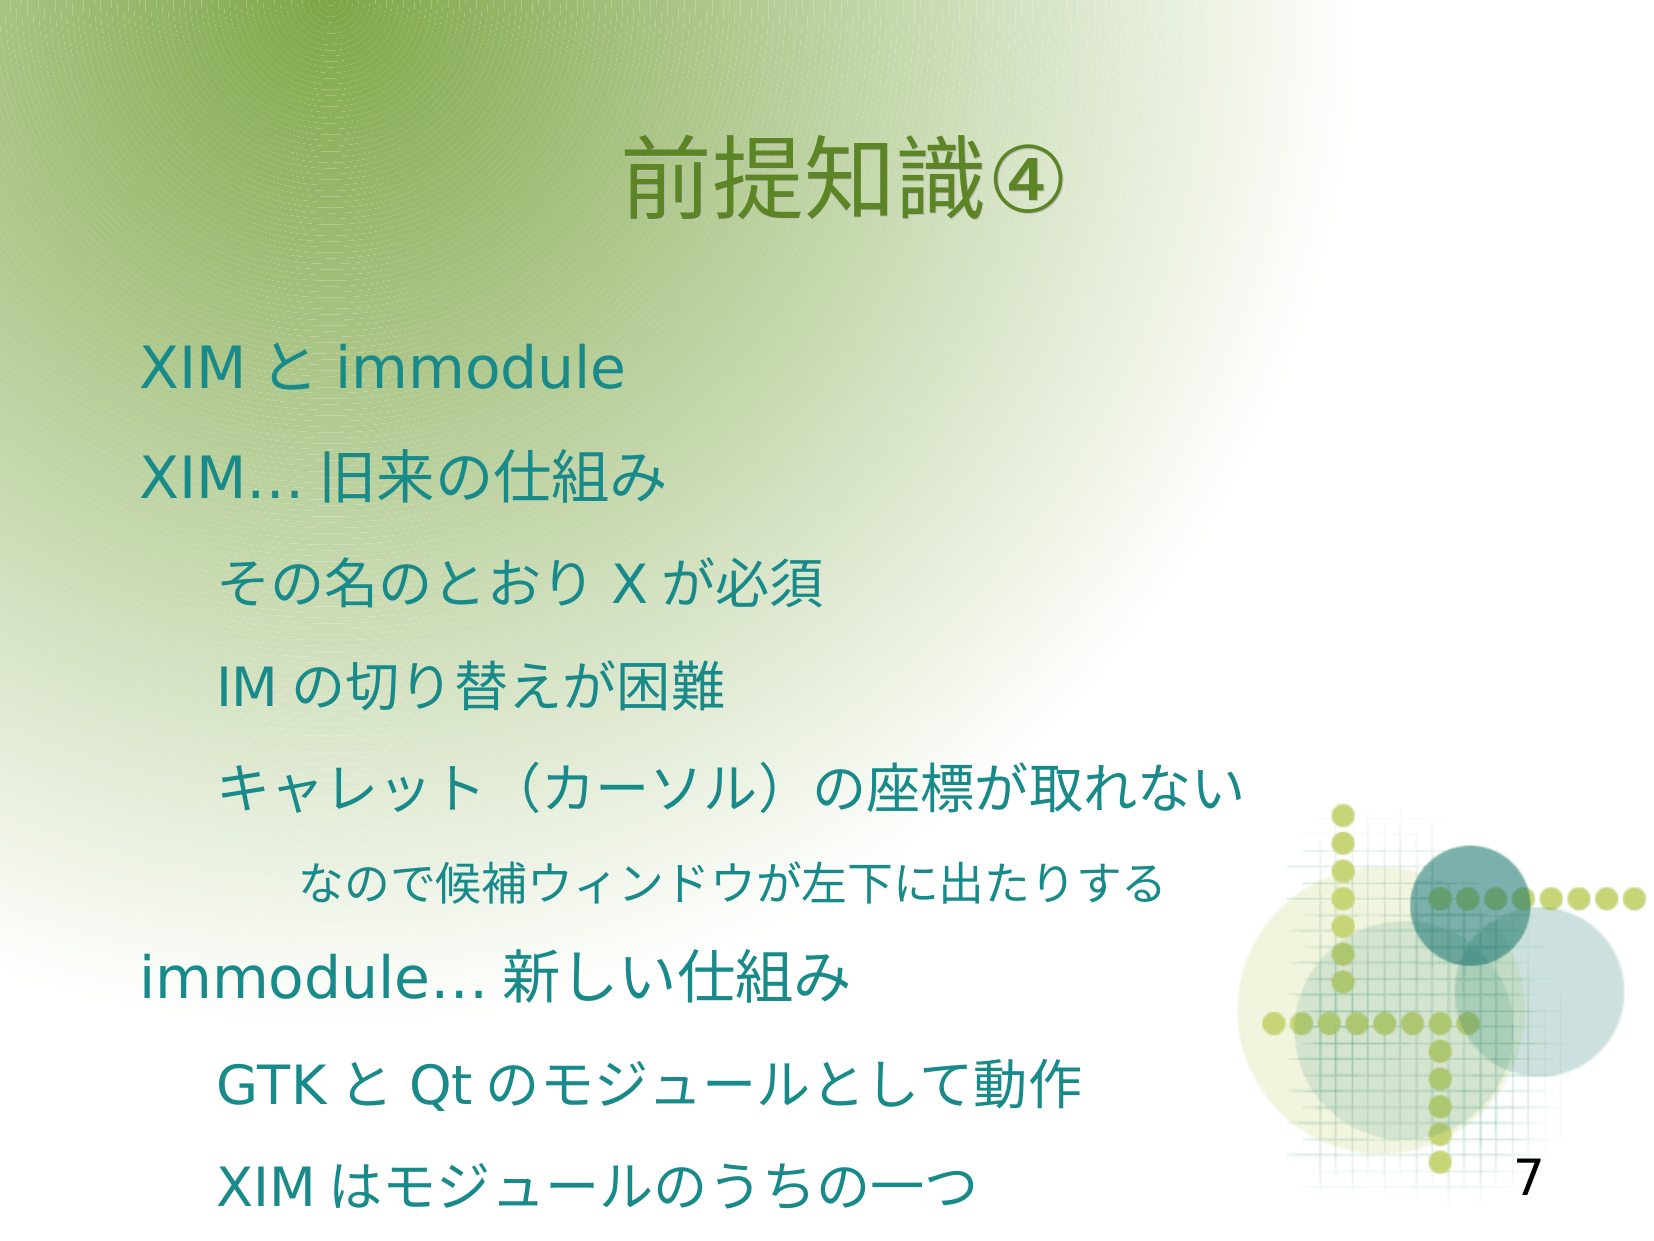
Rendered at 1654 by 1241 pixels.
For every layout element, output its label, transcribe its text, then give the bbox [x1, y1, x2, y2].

title 前提知識④ [121, 73, 1534, 281]
list XIMとimmodule XIM…旧来の仕組み その名のとおりXが必須 IMの切り替えが困難 キャレット（カーソル）の座標が取れない なので候補ウィンドウが左下に出たりする immodule…新しい仕組み GTKとQtのモジュールとして動作 XIMはモジュールのうちの一つ 右クリックして"Input Methods"から選択可能 [121, 321, 1534, 1160]
picture [1224, 792, 1654, 1211]
